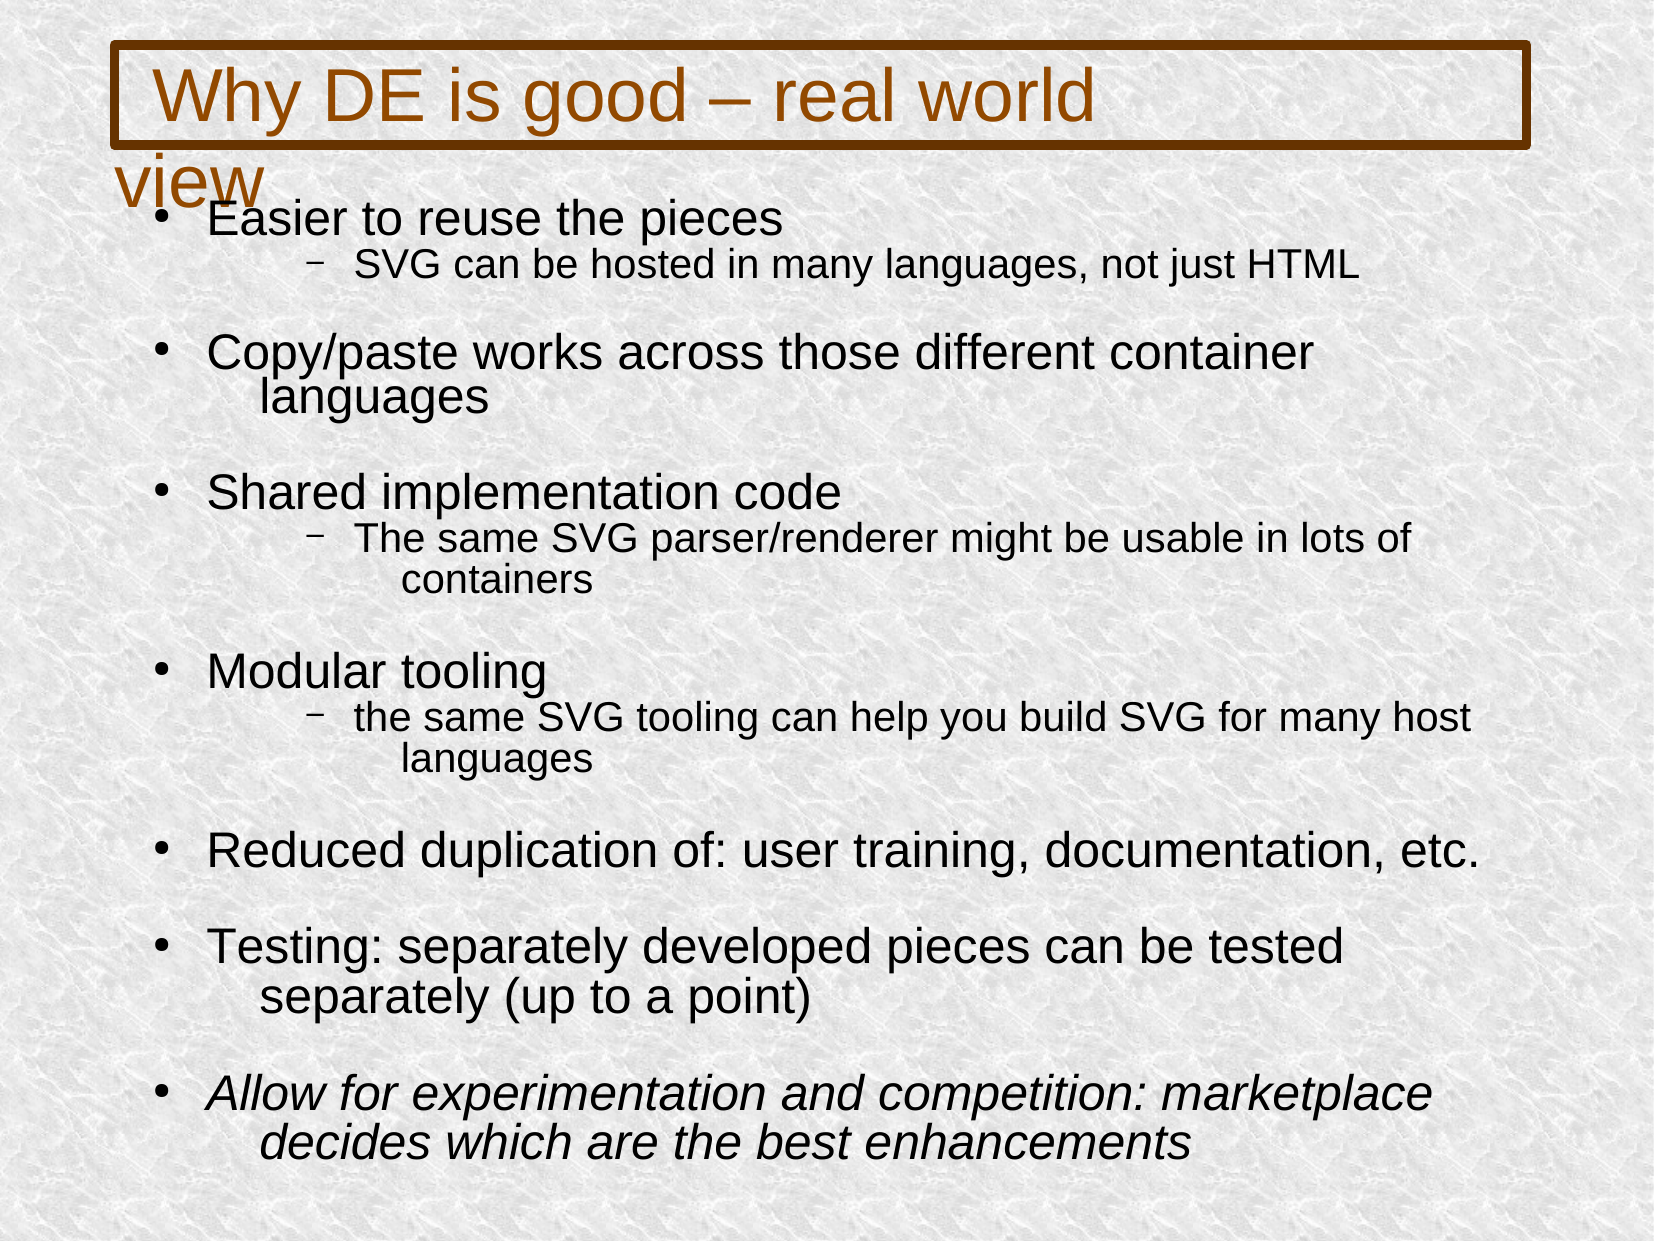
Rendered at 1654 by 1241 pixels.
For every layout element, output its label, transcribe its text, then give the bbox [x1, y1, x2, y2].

picture [0, 0, 1654, 1241]
title Why DE is good – real world view [114, 45, 1527, 146]
list Easier to reuse the pieces SVG can be hosted in many languages, not just HTML Copy/paste works across those different container languages Shared implementation code The same SVG parser/renderer might be usable in lots of containers Modular tooling the same SVG tooling can help you build SVG for many host languages Reduced duplication of: user training, documentation, etc. Testing: separately developed pieces can be tested separately (up to a point) Allow for experimentation and competition: marketplace decides which are the best enhancements [117, 195, 1530, 1146]
